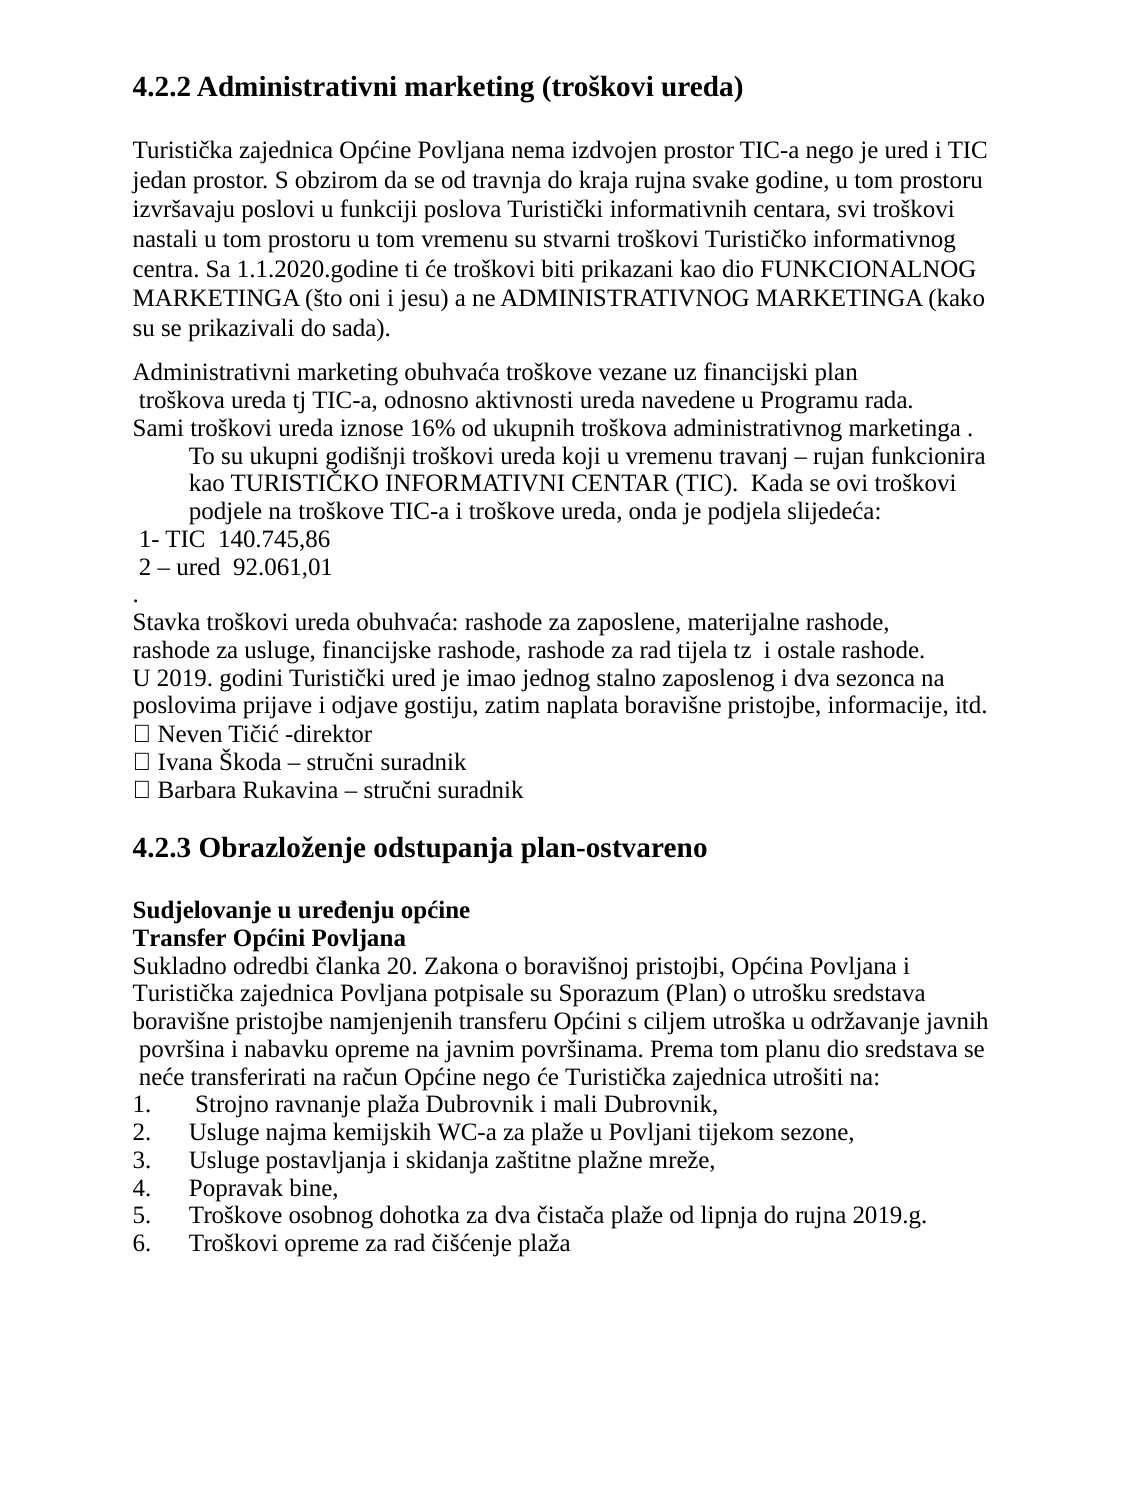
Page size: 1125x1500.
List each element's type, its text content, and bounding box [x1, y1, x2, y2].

text_box 4.2.2 Administrativni marketing (troškovi ureda) Turistička zajednica Općine Povljana nema izdvojen prostor TIC-a nego je ured i TIC jedan prostor. S obzirom da se od travnja do kraja rujna svake godine, u tom prostoru izvršavaju poslovi u funkciji poslova Turistički informativnih centara, svi troškovi nastali u tom prostoru u tom vremenu su stvarni troškovi Turističko informativnog centra. Sa 1.1.2020.godine ti će troškovi biti prikazani kao dio FUNKCIONALNOG MARKETINGA (što oni i jesu) a ne ADMINISTRATIVNOG MARKETINGA (kako su se prikazivali do sada). Administrativni marketing obuhvaća troškove vezane uz financijski plan troškova ureda tj TIC-a, odnosno aktivnosti ureda navedene u Programu rada. Sami troškovi ureda iznose 16% od ukupnih troškova administrativnog marketinga . To su ukupni godišnji troškovi ureda koji u vremenu travanj – rujan funkcionira kao TURISTIČKO INFORMATIVNI CENTAR (TIC). Kada se ovi troškovi podjele na troškove TIC-a i troškove ureda, onda je podjela slijedeća: 1- TIC 140.745,86 2 – ured 92.061,01 . Stavka troškovi ureda obuhvaća: rashode za zaposlene, materijalne rashode, rashode za usluge, financijske rashode, rashode za rad tijela tz i ostale rashode. U 2019. godini Turistički ured je imao jednog stalno zaposlenog i dva sezonca na poslovima prijave i odjave gostiju, zatim naplata boravišne pristojbe, informacije, itd.  Neven Tičić -direktor  Ivana Škoda – stručni suradnik  Barbara Rukavina – stručni suradnik 4.2.3 Obrazloženje odstupanja plan-ostvareno Sudjelovanje u uređenju općine Transfer Općini Povljana Sukladno odredbi članka 20. Zakona o boravišnoj pristojbi, Općina Povljana i Turistička zajednica Povljana potpisale su Sporazum (Plan) o utrošku sredstava boravišne pristojbe namjenjenih transferu Općini s ciljem utroška u održavanje javnih površina i nabavku opreme na javnim površinama. Prema tom planu dio sredstava se neće transferirati na račun Općine nego će Turistička zajednica utrošiti na: Strojno ravnanje plaža Dubrovnik i mali Dubrovnik, Usluge najma kemijskih WC-a za plaže u Povljani tijekom sezone, Usluge postavljanja i skidanja zaštitne plažne mreže, Popravak bine, Troškove osobnog dohotka za dva čistača plaže od lipnja do rujna 2019.g. Troškovi opreme za rad čišćenje plaža [117, 62, 1021, 1404]
